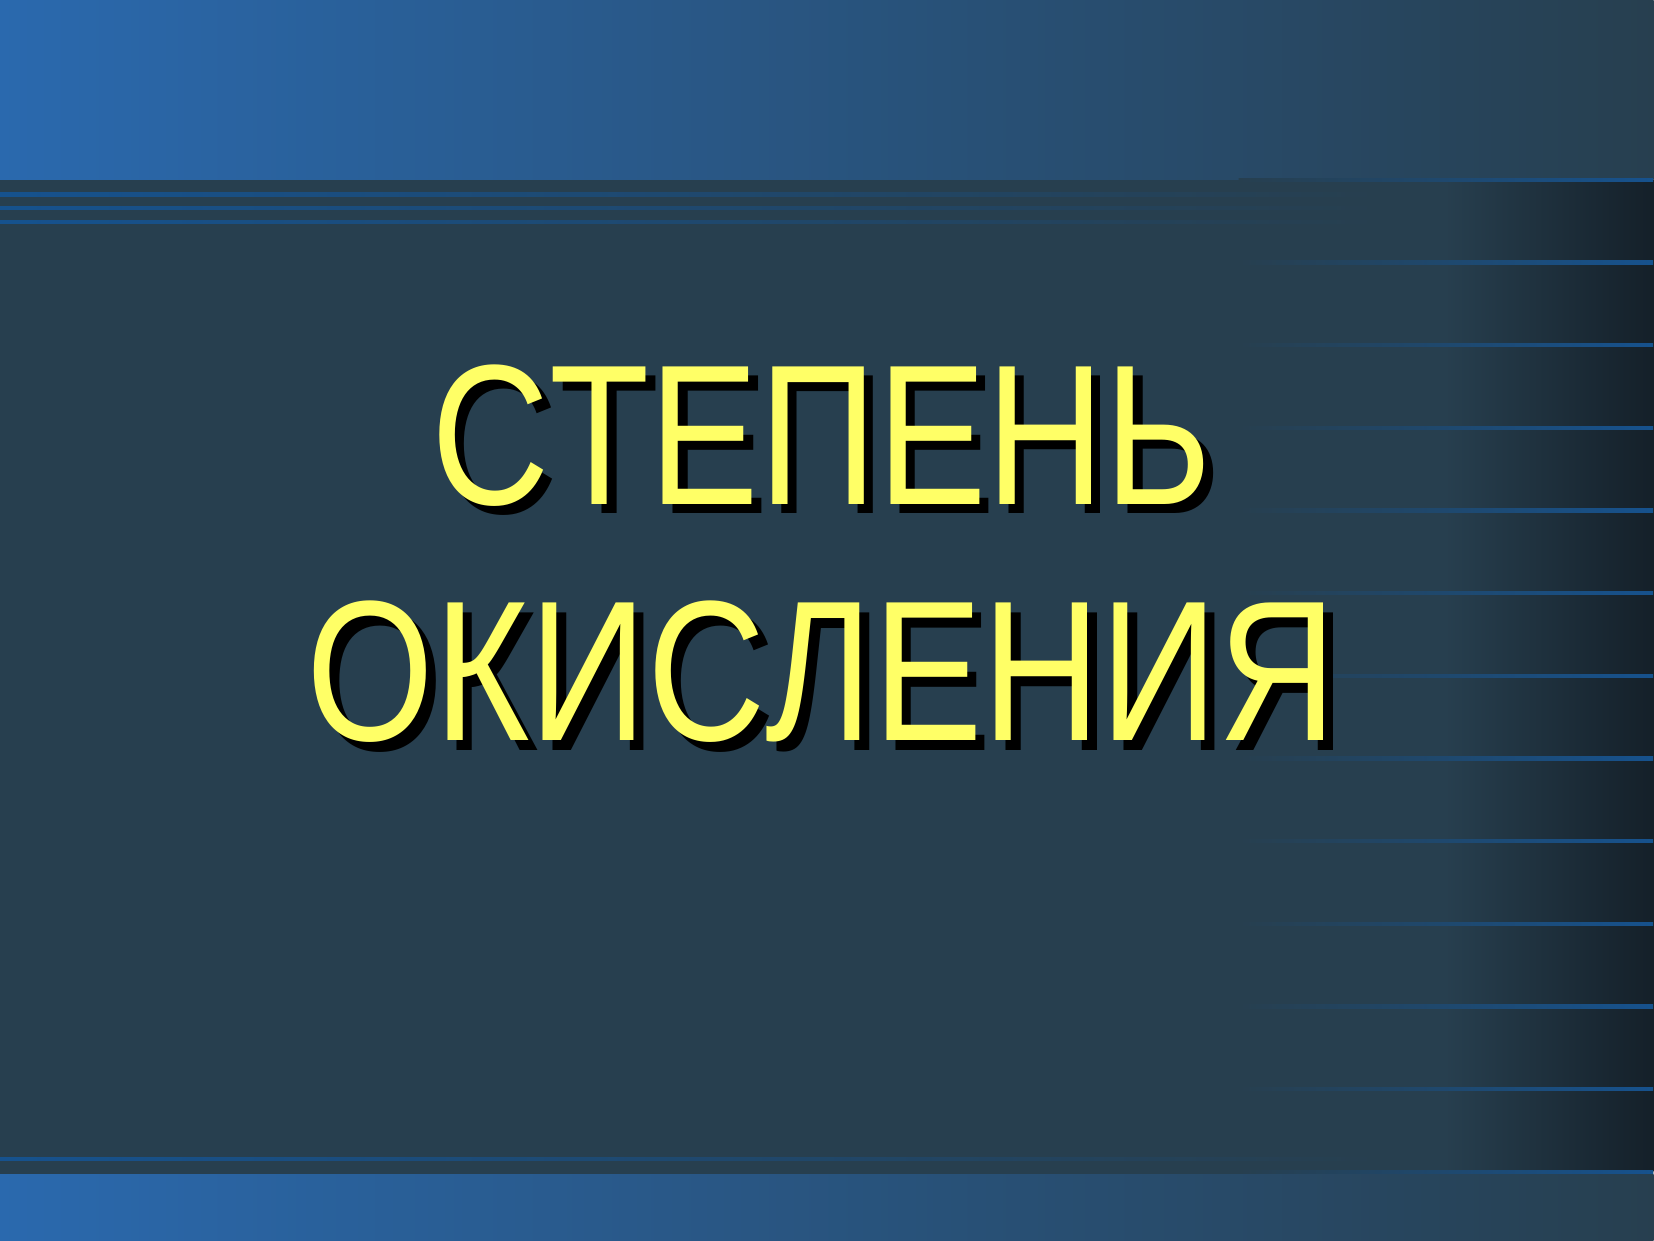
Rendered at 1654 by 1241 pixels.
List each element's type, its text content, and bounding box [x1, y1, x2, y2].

subtitle СТЕПЕНЬ ОКИСЛЕНИЯ [91, 27, 1553, 1067]
